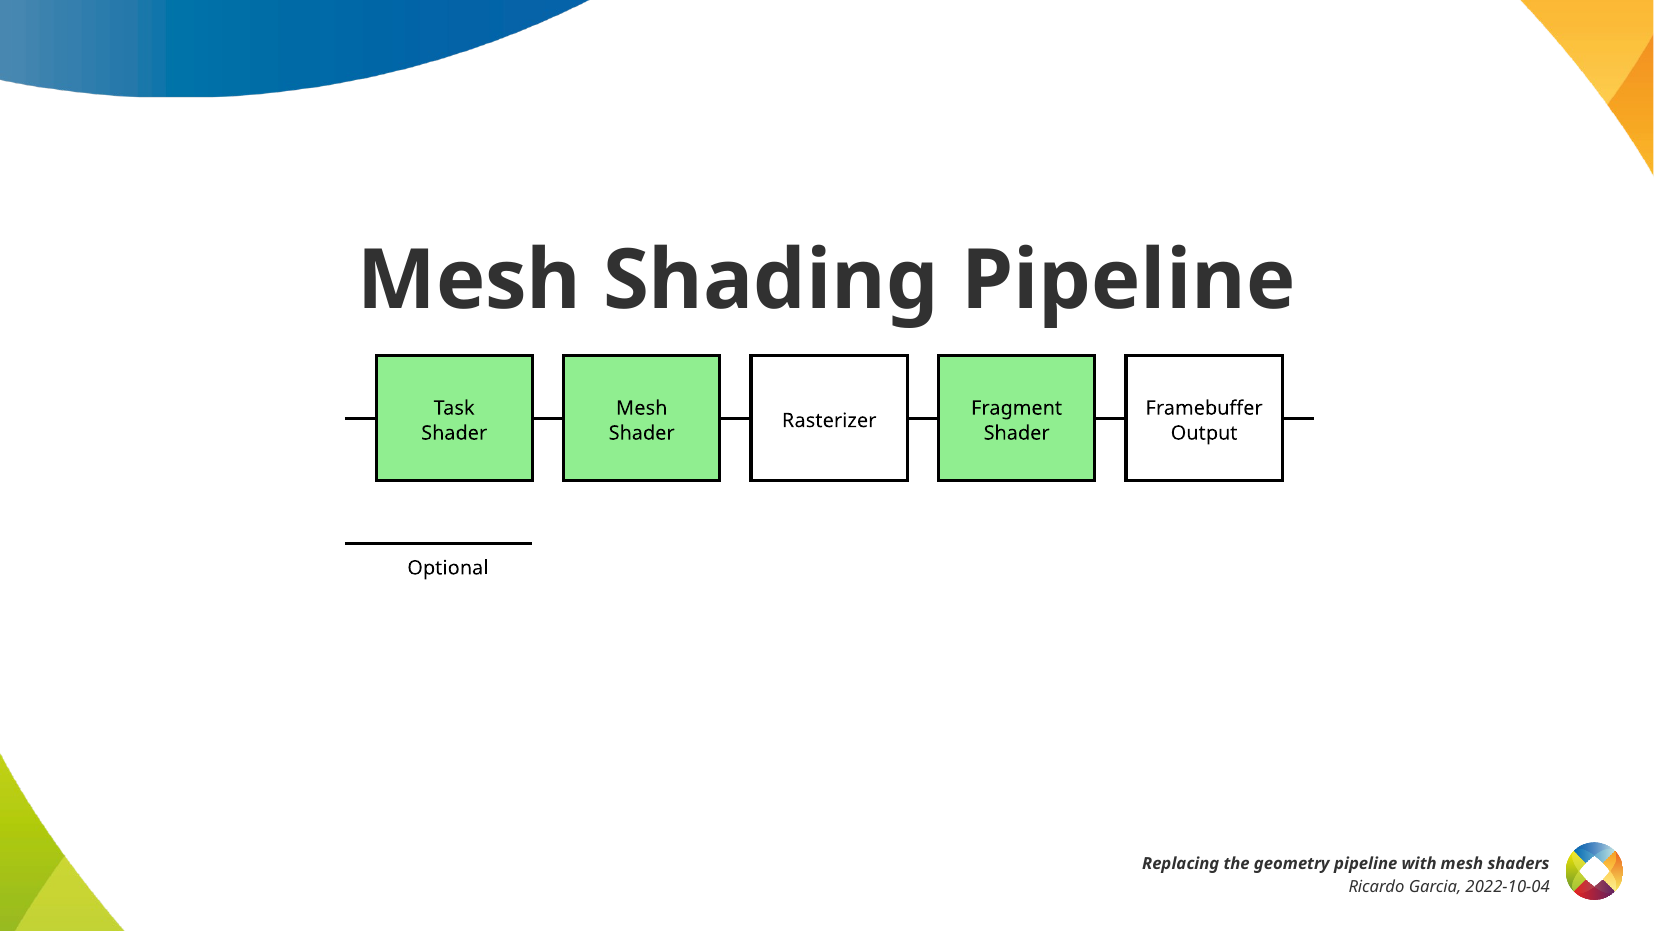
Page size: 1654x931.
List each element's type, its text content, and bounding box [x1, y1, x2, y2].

picture [215, 0, 591, 98]
text_box Replacing the geometry pipeline with mesh shaders Ricardo Garcia, 2022-10-04 [147, 844, 1565, 899]
picture [1519, 0, 1654, 178]
picture [0, 0, 167, 98]
picture [0, 752, 126, 931]
picture [343, 354, 1316, 580]
picture [1564, 841, 1625, 901]
text_box Mesh Shading Pipeline (Full) [236, 212, 1418, 325]
